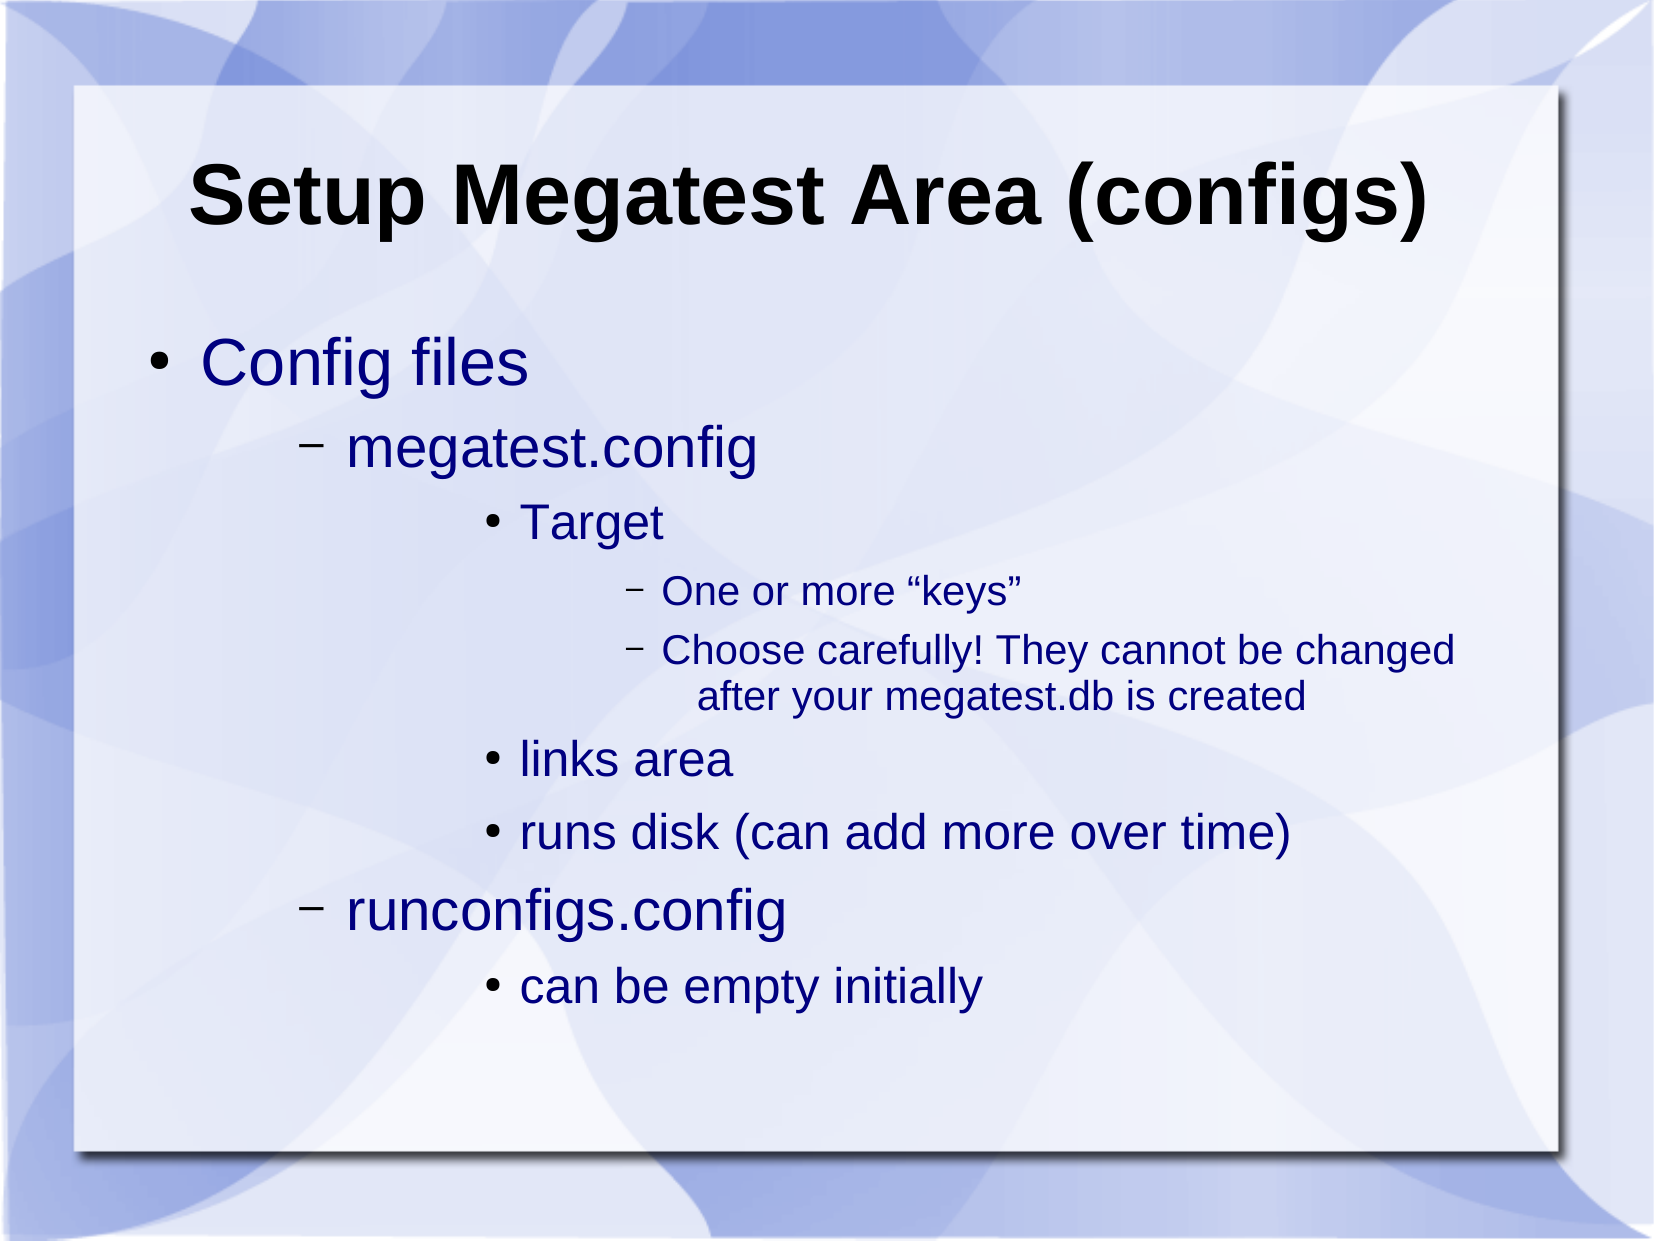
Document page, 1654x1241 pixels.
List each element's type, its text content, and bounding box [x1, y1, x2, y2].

title Setup Megatest Area (configs) [82, 90, 1536, 298]
list Config files megatest.config Target One or more “keys” Choose carefully! They cannot be changed after your megatest.db is created links area runs disk (can add more over time) runconfigs.config can be empty initially [129, 324, 1489, 1045]
picture [0, 0, 1654, 1241]
